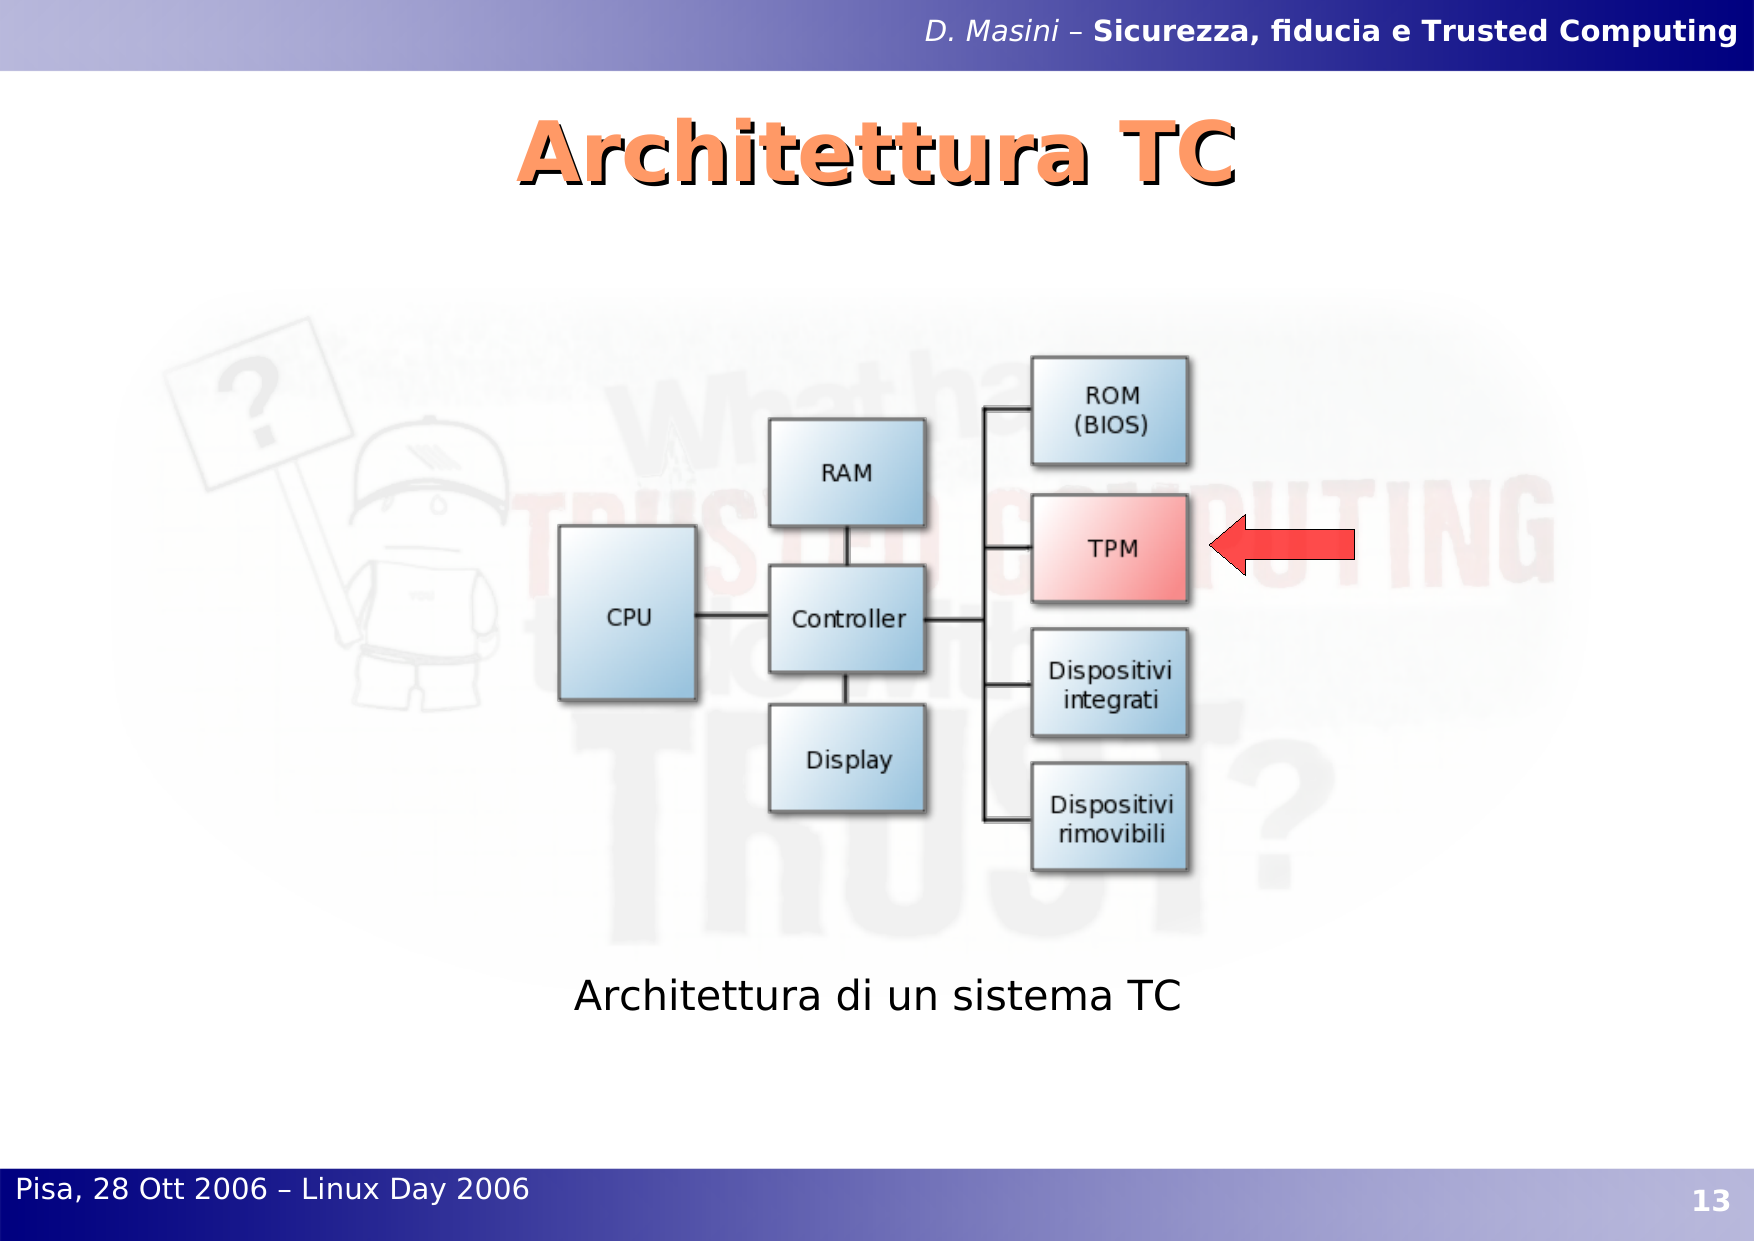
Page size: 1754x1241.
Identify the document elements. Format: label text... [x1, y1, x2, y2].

text_box [1209, 514, 1355, 576]
text_box <numero> [1641, 1185, 1732, 1223]
text_box D. Masini – Sicurezza, fiducia e Trusted Computing [602, 7, 1754, 63]
text_box Pisa, 28 Ott 2006 – Linux Day 2006 [0, 1175, 1314, 1234]
title Architettura TC [87, 49, 1667, 257]
picture [0, 0, 1754, 1241]
text_box Architettura di un sistema TC [573, 972, 1214, 1035]
